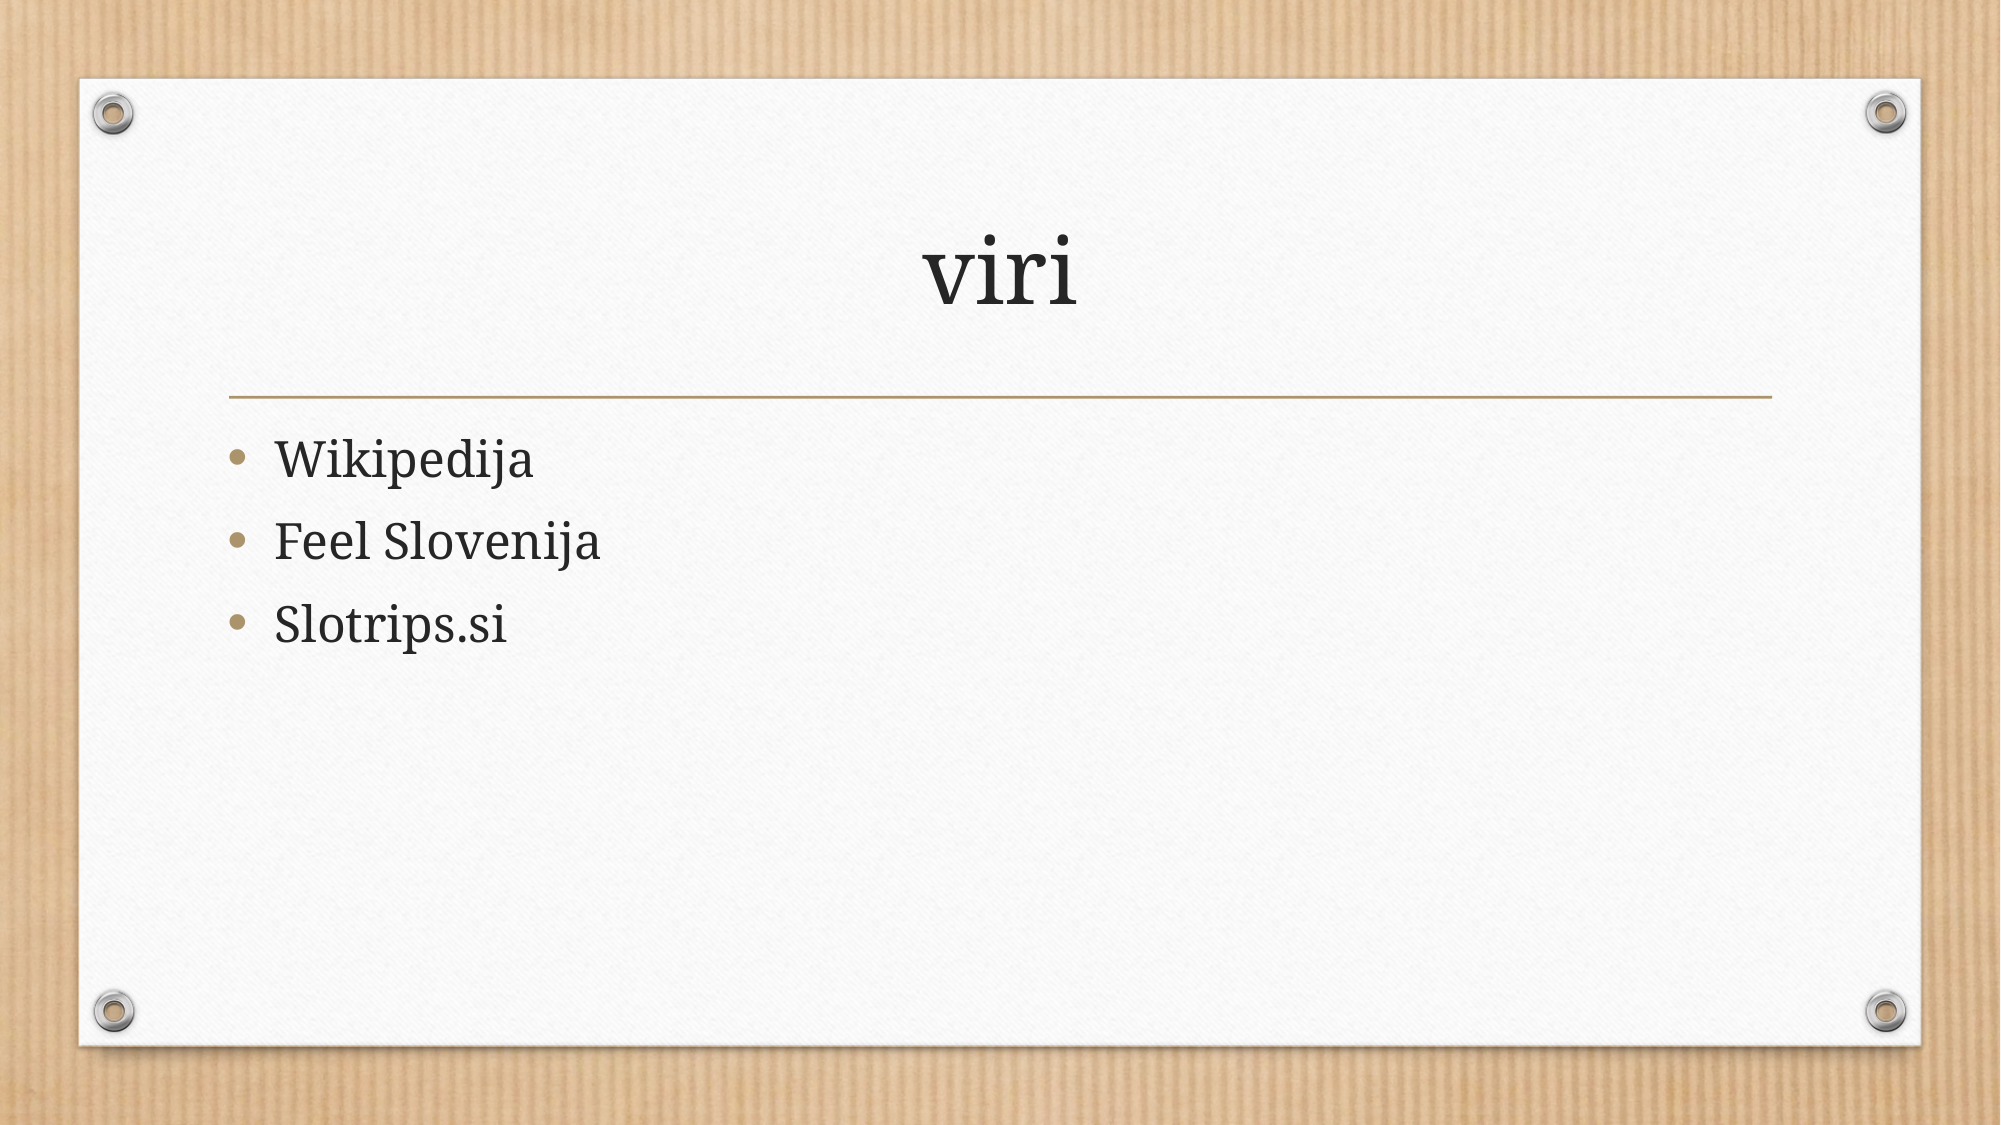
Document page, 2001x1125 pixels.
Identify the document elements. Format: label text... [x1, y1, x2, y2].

picture [0, 0, 2001, 1125]
list Wikipedija Feel Slovenija Slotrips.si [212, 419, 1788, 964]
title viri [212, 161, 1788, 375]
